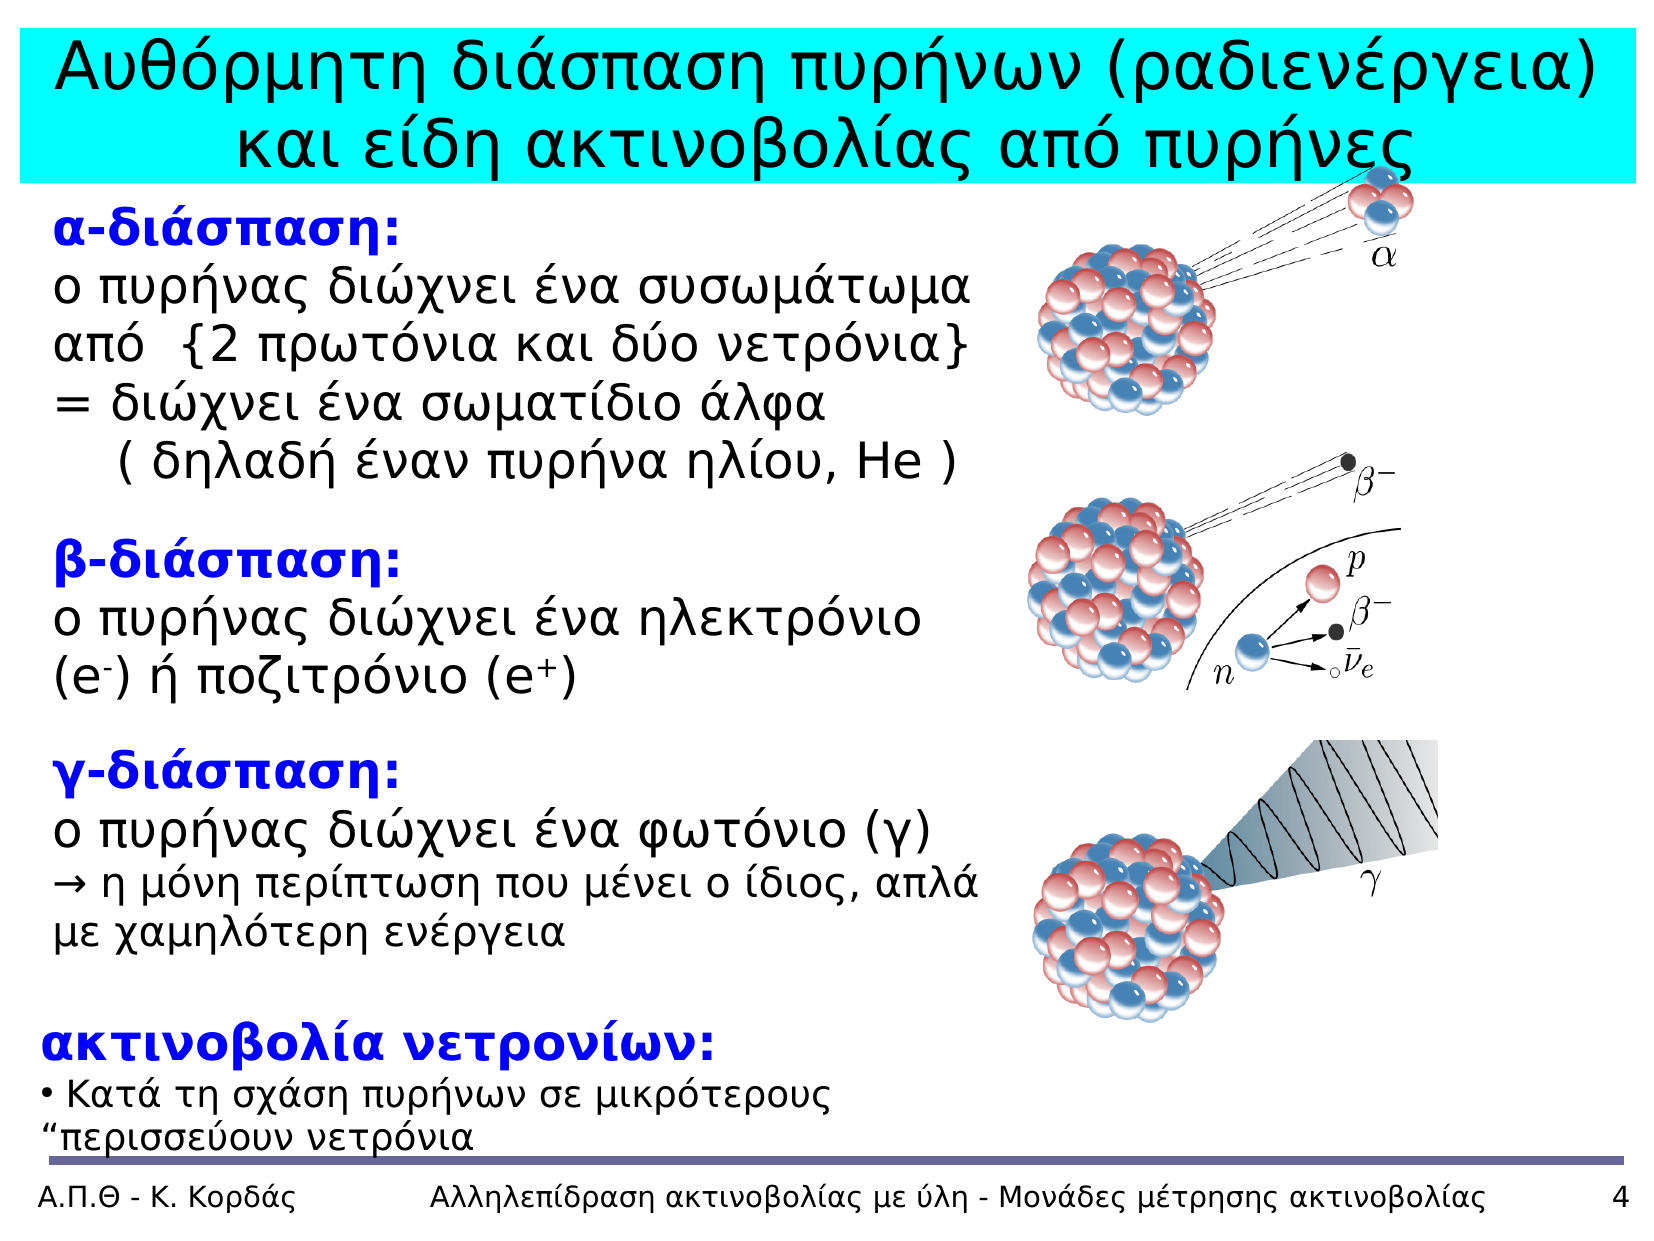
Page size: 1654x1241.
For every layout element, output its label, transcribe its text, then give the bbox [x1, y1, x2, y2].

text_box ακτινοβολία νετρονίων: Κατά τη σχάση πυρήνων σε μικρότερους “περισσεύουν νετρόνια [25, 1006, 1001, 1228]
text_box α-διάσπαση: ο πυρήνας διώχνει ένα συσωμάτωμα από {2 πρωτόνια και δύο νετρόνια} = διώχνει ένα σωματίδιο άλφα ( δηλαδή έναν πυρήνα ηλίου, He ) [37, 191, 1013, 500]
picture [1025, 159, 1415, 690]
picture [1030, 740, 1438, 1031]
title Αυθόρμητη διάσπαση πυρήνων (ραδιενέργεια) και είδη ακτινοβολίας από πυρήνες [19, 27, 1636, 184]
text_box β-διάσπαση: ο πυρήνας διώχνει ένα ηλεκτρόνιο (e-) ή ποζιτρόνιο (e+) [37, 523, 1013, 715]
text_box γ-διάσπαση: ο πυρήνας διώχνει ένα φωτόνιο (γ) → η μόνη περίπτωση που μένει ο ίδιος, απλά με χαμηλότερη ενέργεια [37, 735, 1013, 965]
